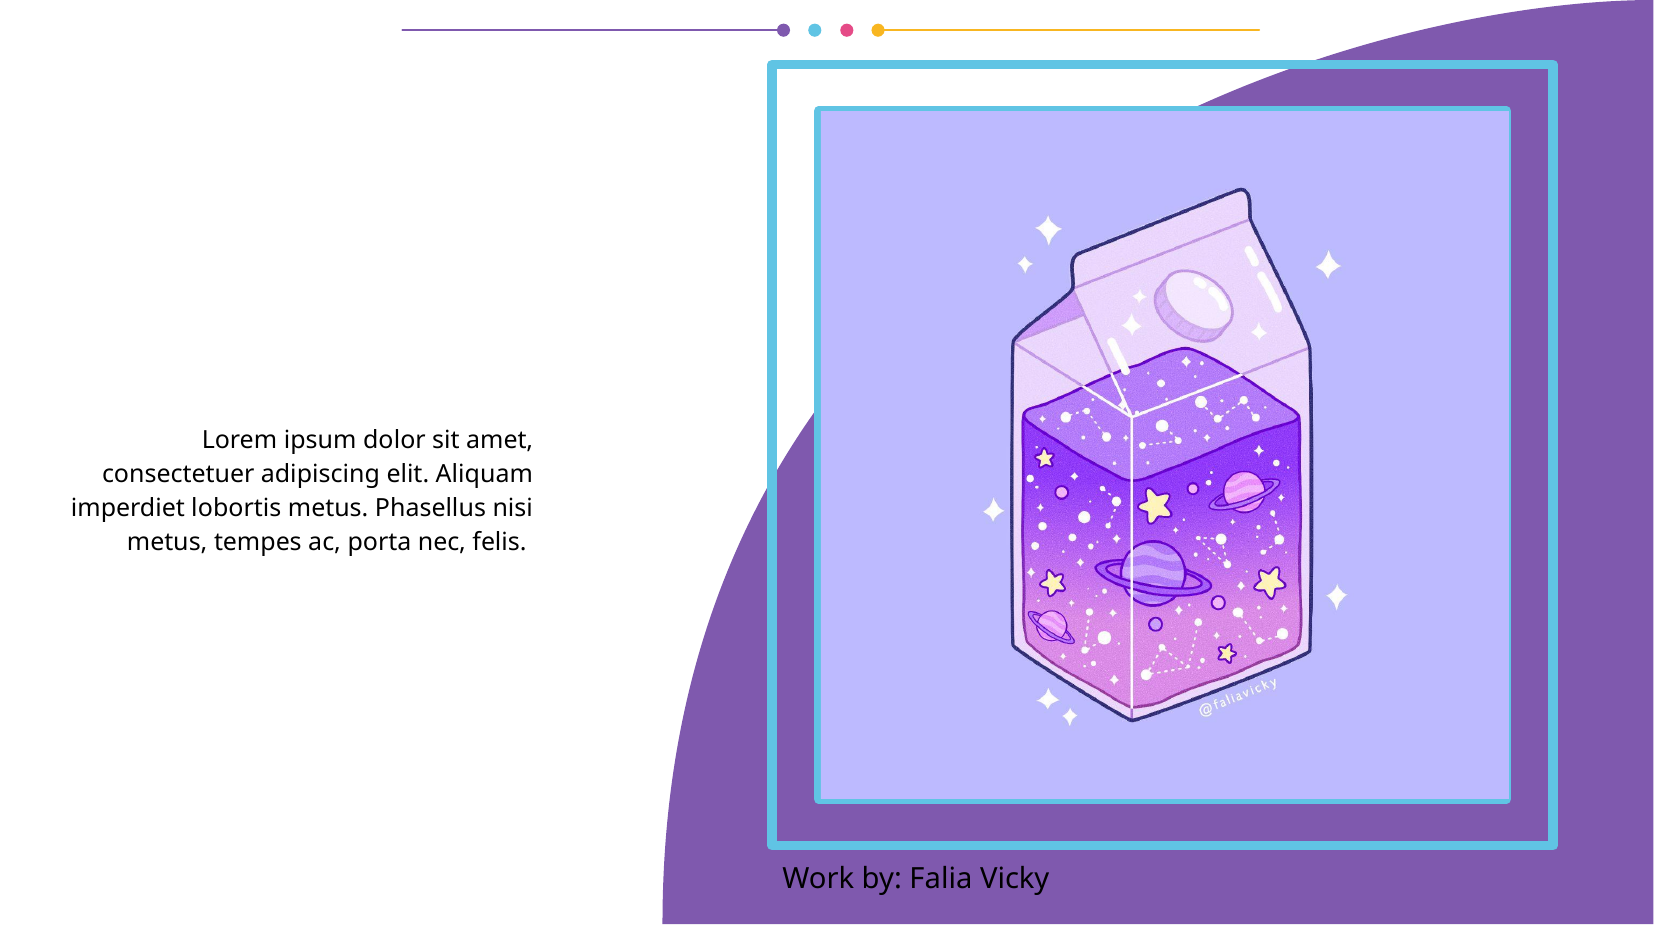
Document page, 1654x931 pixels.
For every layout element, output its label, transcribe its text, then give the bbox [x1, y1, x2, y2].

text_box [820, 111, 1509, 800]
text_box Work by: Falia Vicky [767, 849, 1065, 905]
title Lorem ipsum dolor sit amet, consectetuer adipiscing elit. Aliquam imperdiet lobortis metus. Phasellus nisi metus, tempes ac, porta nec, felis. [69, 381, 534, 565]
